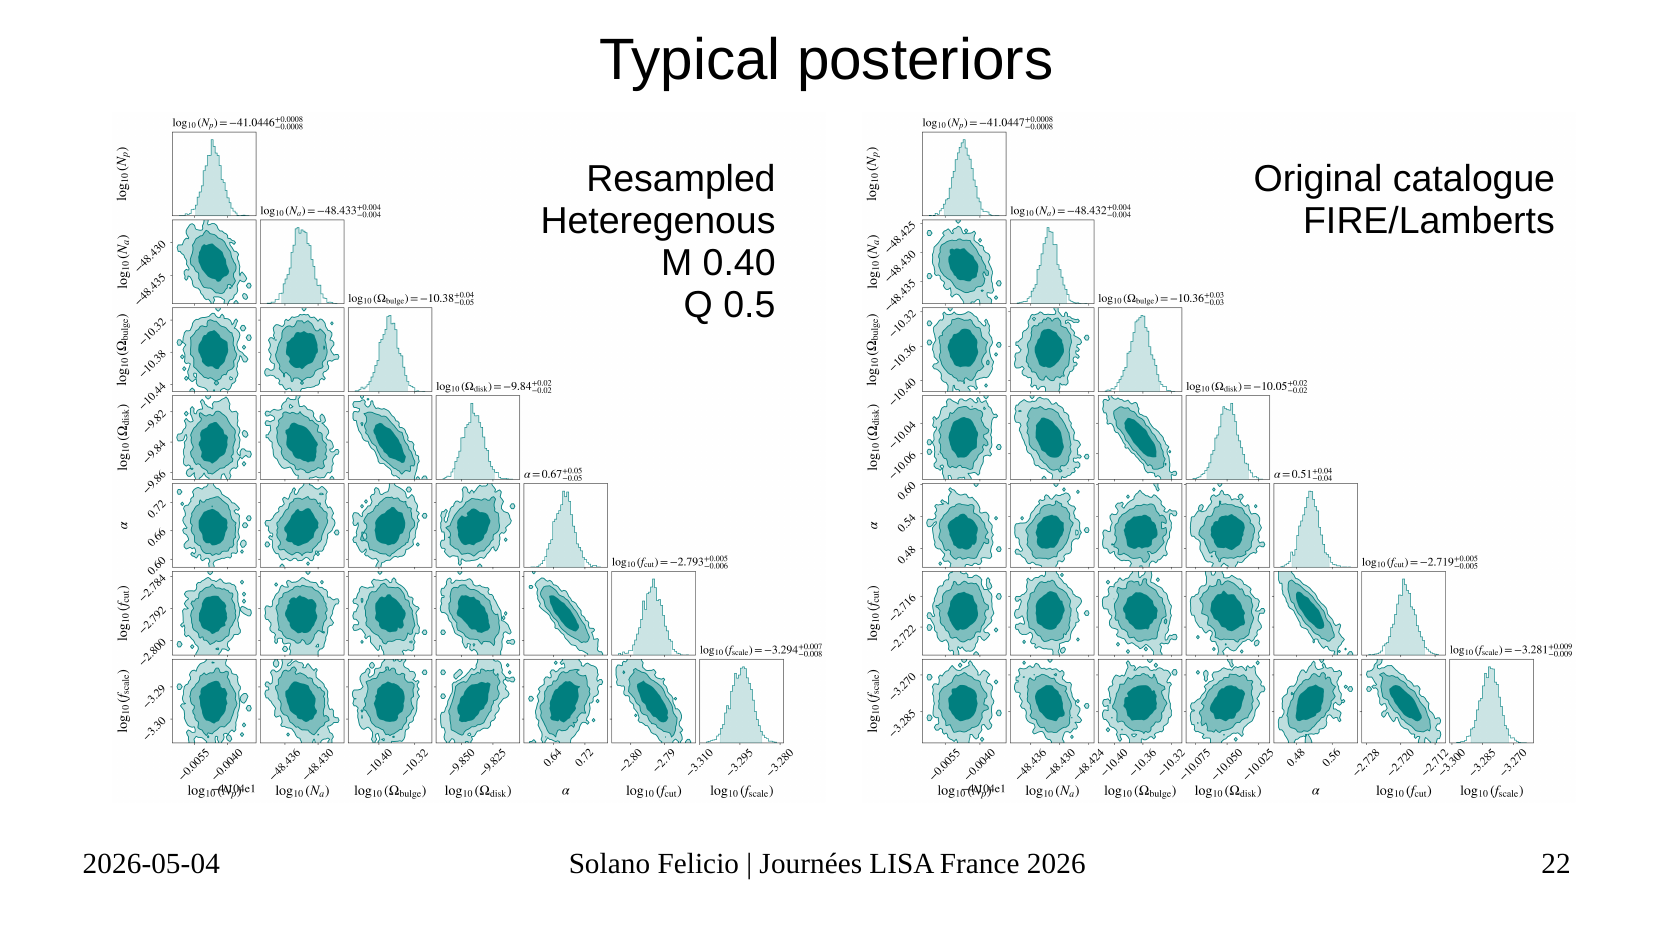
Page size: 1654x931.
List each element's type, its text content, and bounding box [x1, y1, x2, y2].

text_box Resampled Heteregenous M 0.40 Q 0.5 [525, 150, 791, 333]
text_box Original catalogue FIRE/Lamberts [1237, 150, 1570, 249]
picture [112, 112, 826, 803]
title Typical posteriors [82, 26, 1571, 92]
picture [862, 112, 1576, 803]
